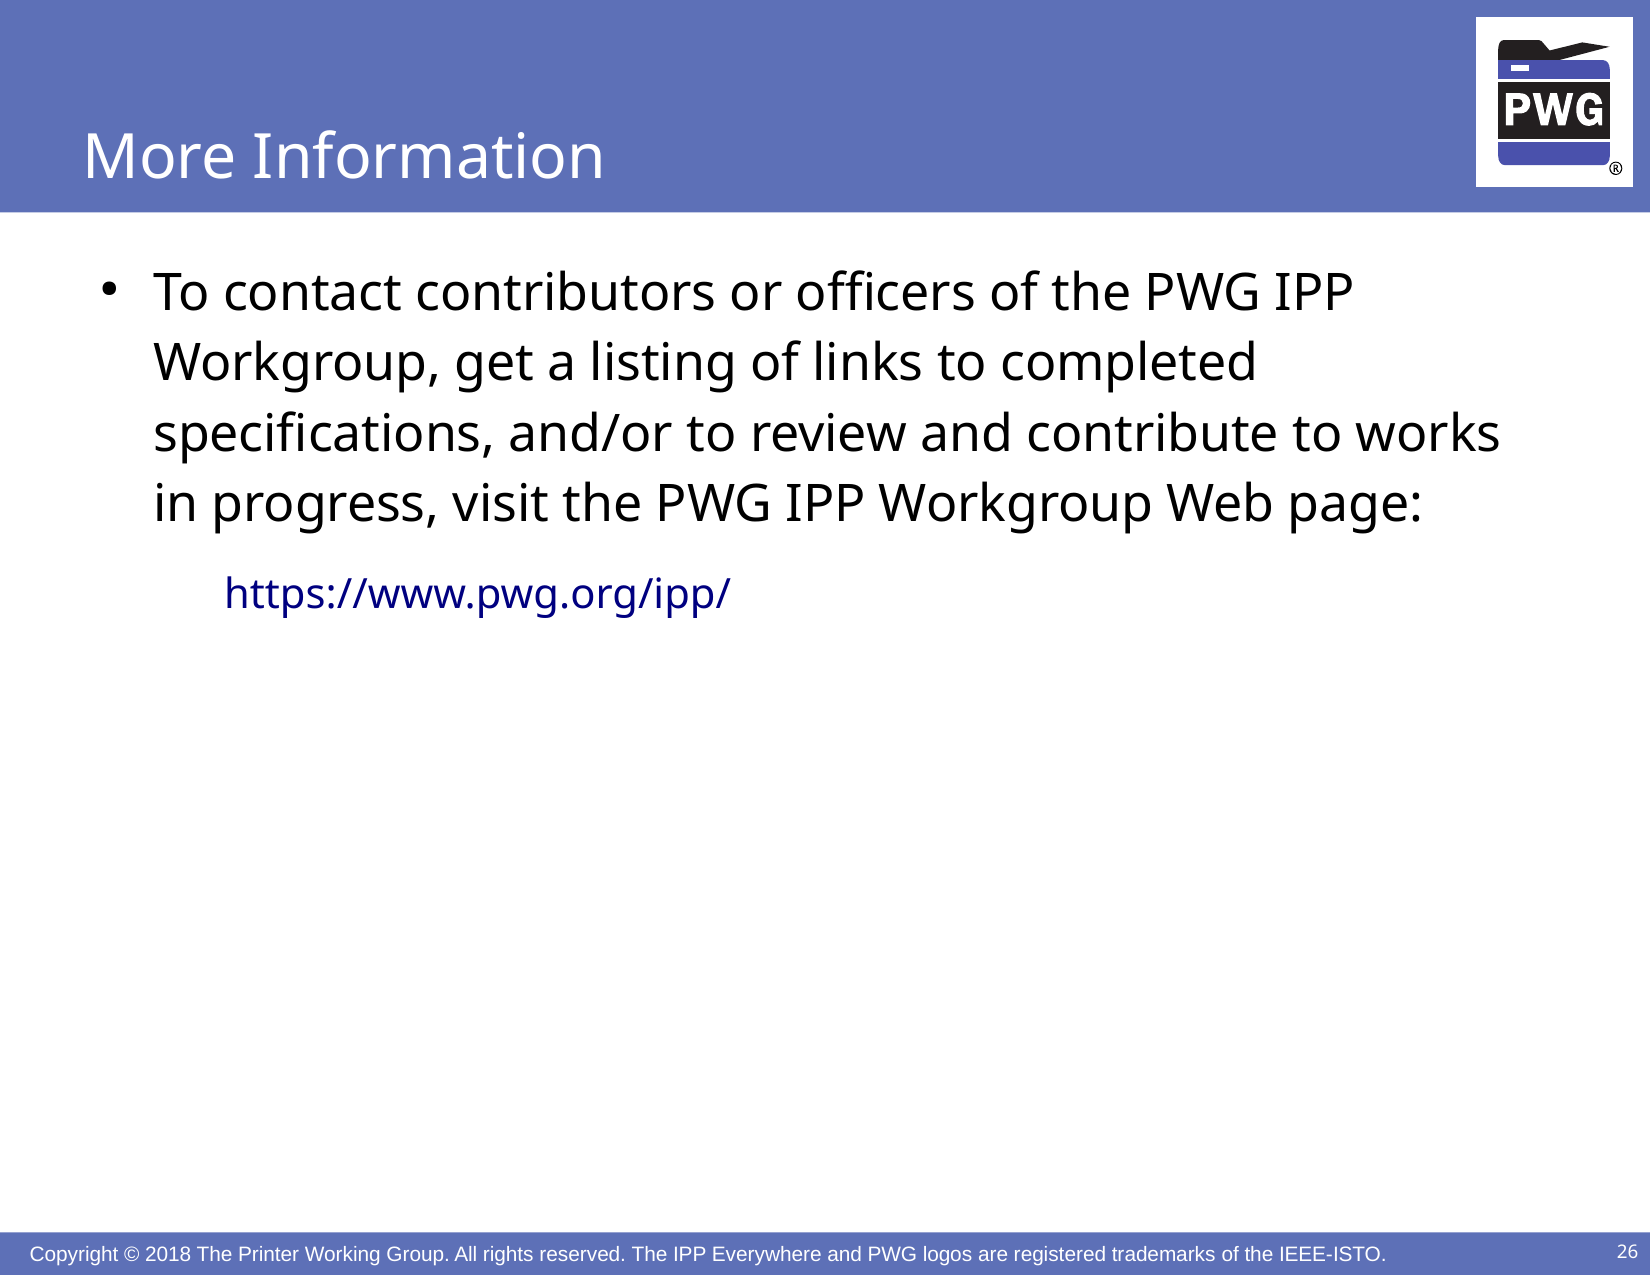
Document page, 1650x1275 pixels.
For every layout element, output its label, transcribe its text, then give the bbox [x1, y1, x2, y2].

title More Information [82, 8, 1449, 198]
list To contact contributors or officers of the PWG IPP Workgroup, get a listing of links to completed specifications, and/or to review and contribute to works in progress, visit the PWG IPP Workgroup Web page: https://www.pwg.org/ipp/ [82, 254, 1568, 1233]
